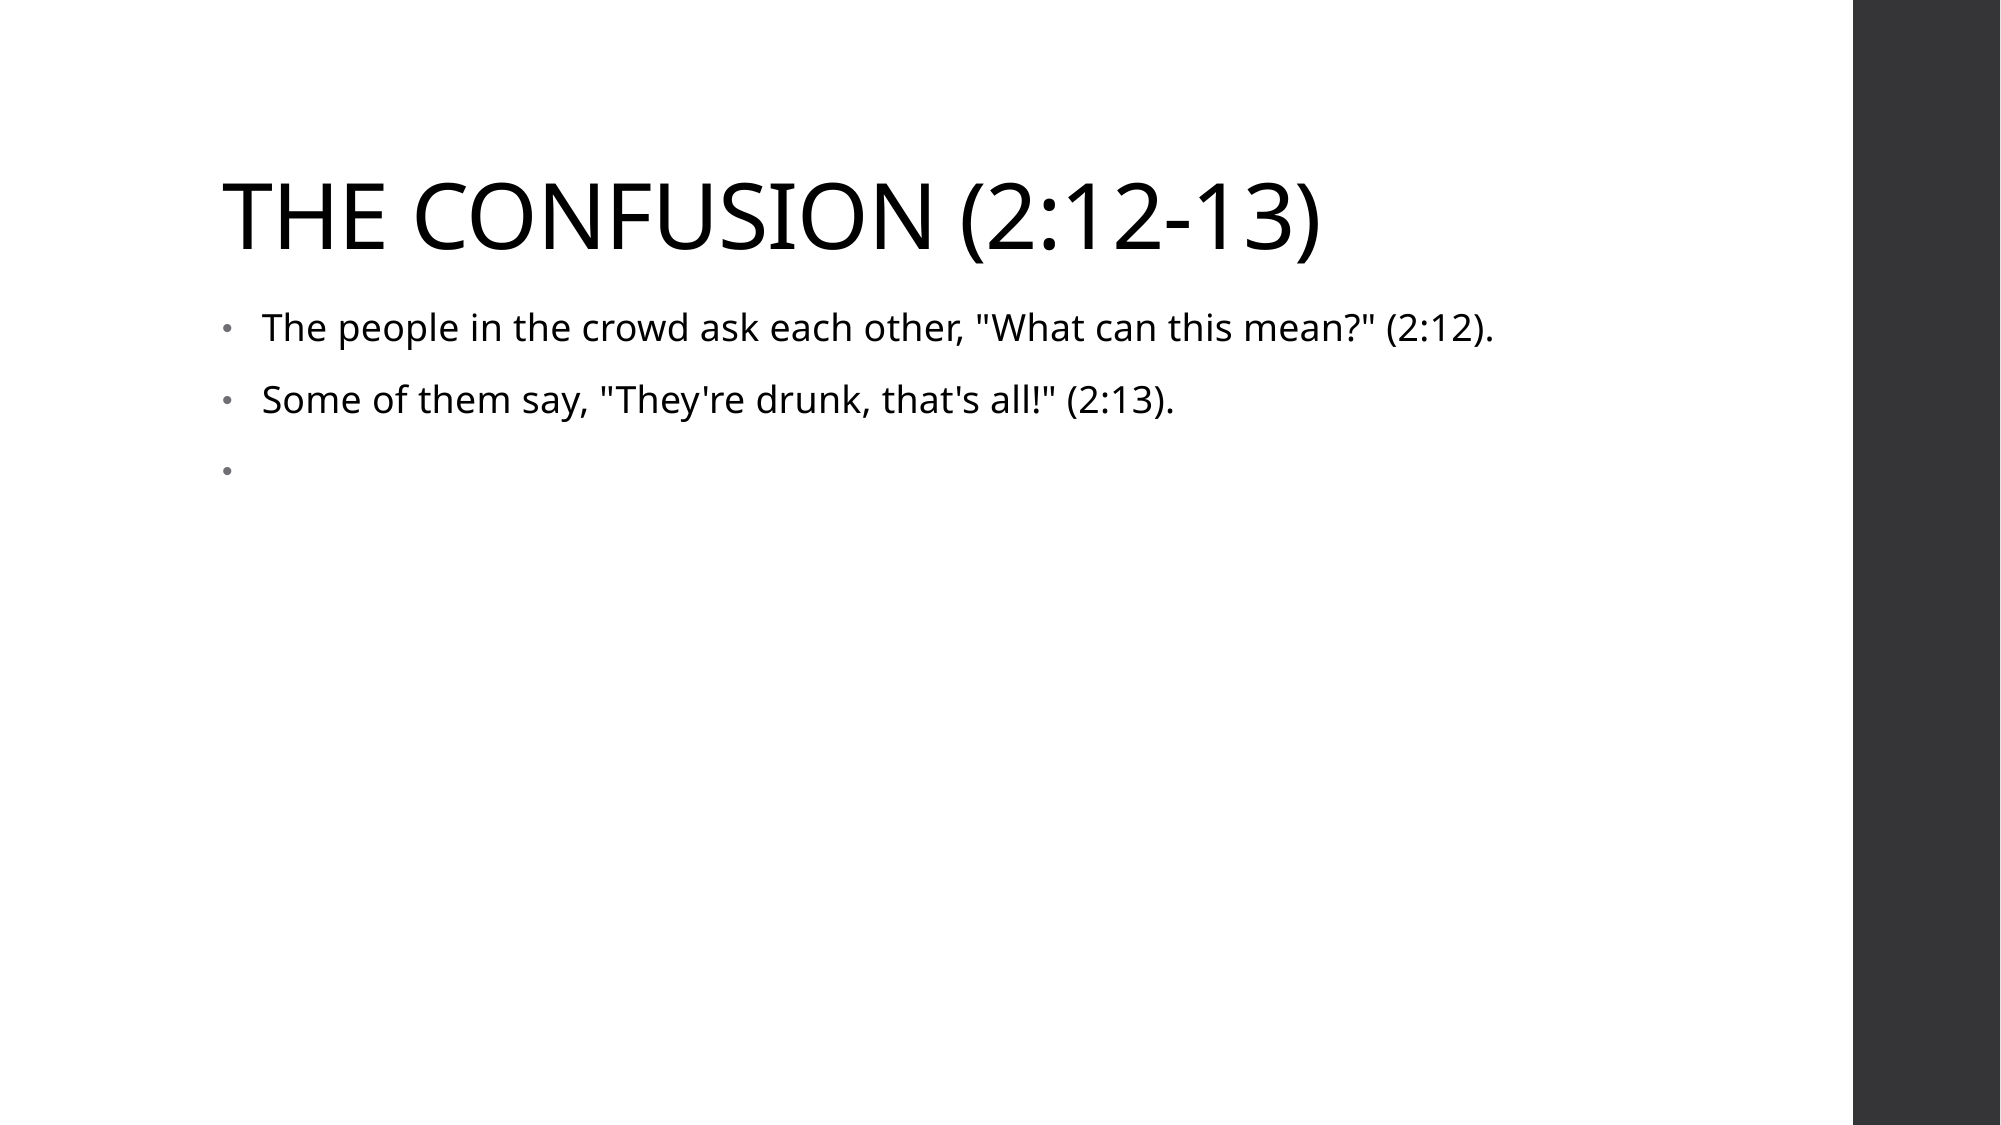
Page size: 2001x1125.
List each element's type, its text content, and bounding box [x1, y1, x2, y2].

list The people in the crowd ask each other, "What can this mean?" (2:12). Some of them say, "They're drunk, that's all!" (2:13). [206, 299, 1617, 1014]
title THE CONFUSION (2:12-13) [206, 60, 1797, 278]
